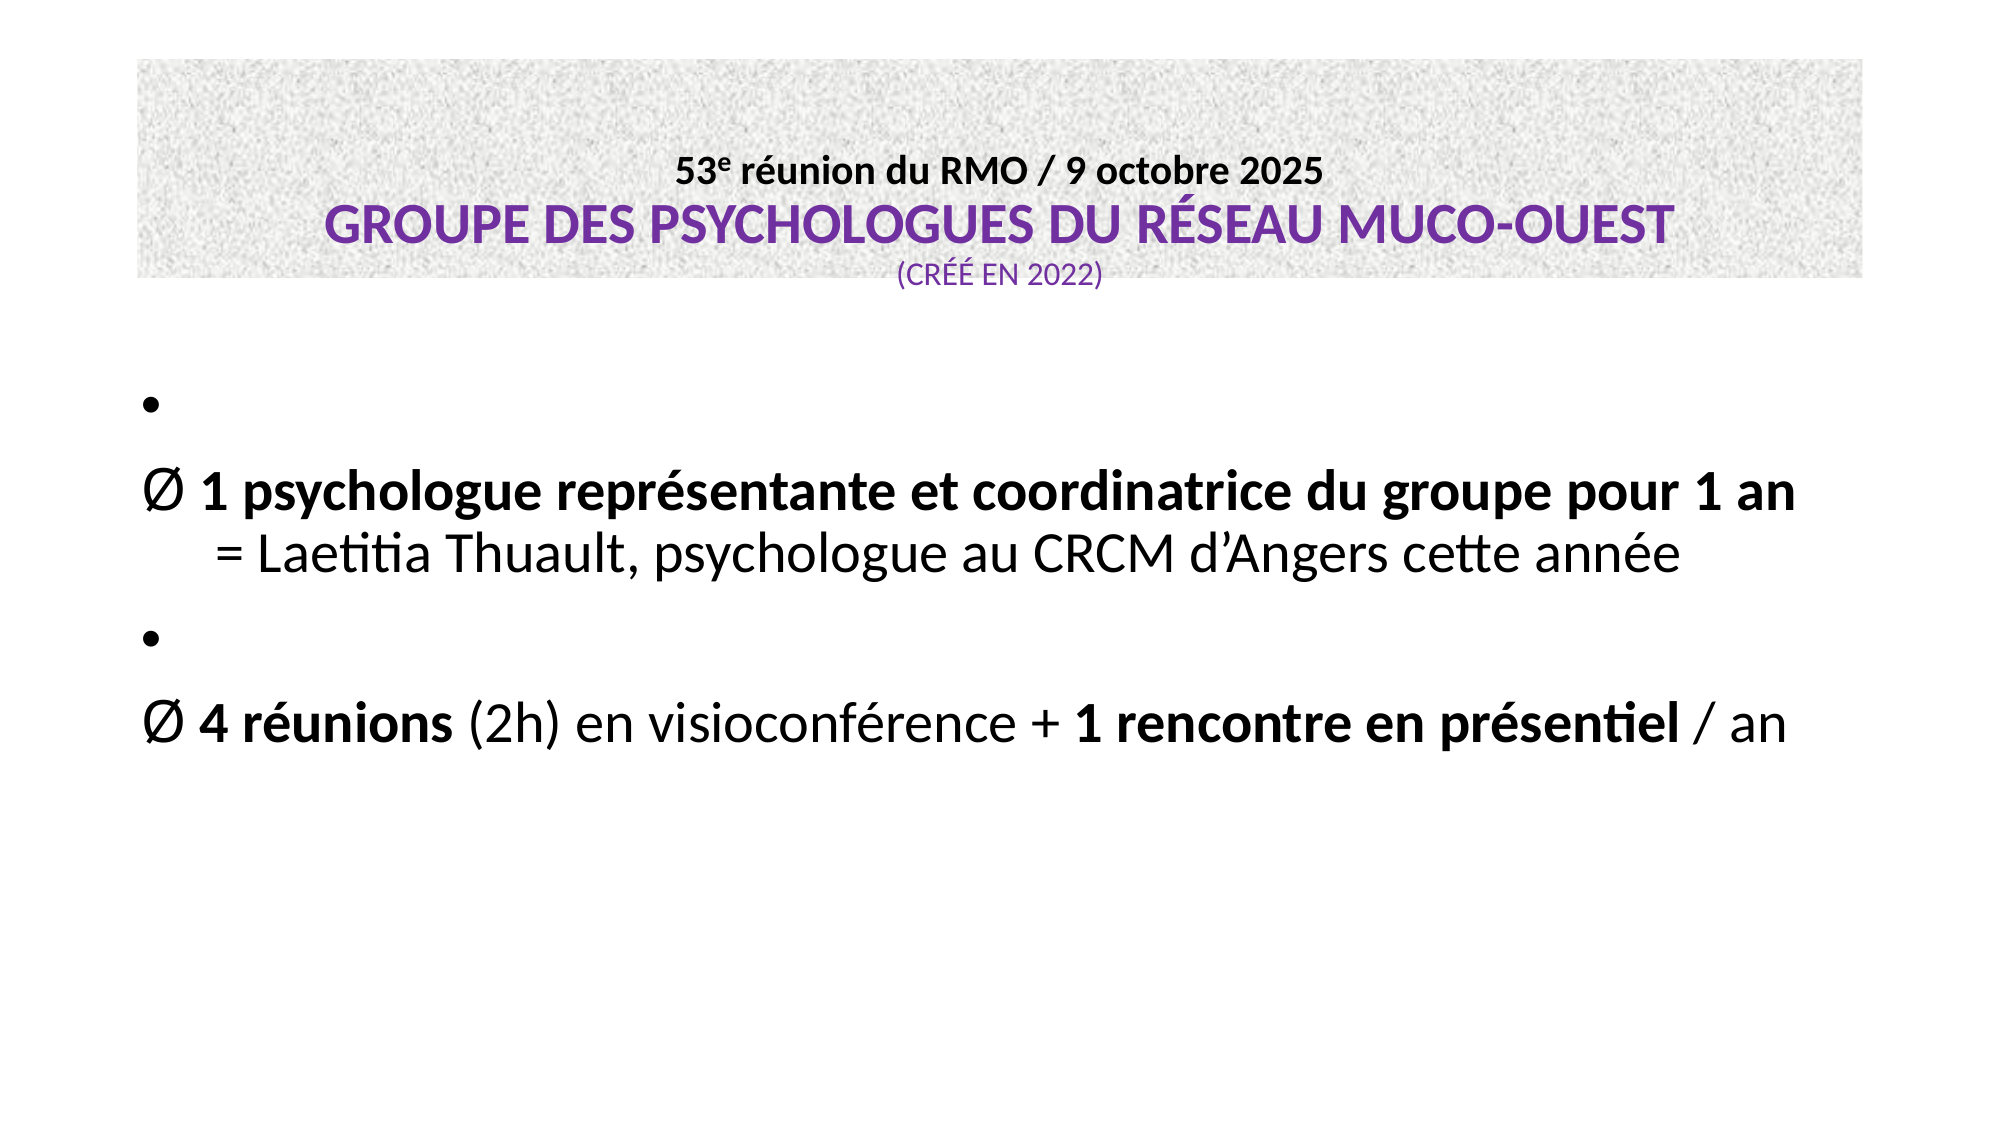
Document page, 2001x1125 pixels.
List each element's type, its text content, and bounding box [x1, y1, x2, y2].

title 53e réunion du RMO / 9 octobre 2025 Groupe des psychologues du Réseau Muco-Ouest (créé en 2022) [137, 59, 1863, 278]
list 1 psychologue représentante et coordinatrice du groupe pour 1 an = Laetitia Thuault, psychologue au CRCM d’Angers cette année 4 réunions (2h) en visioconférence + 1 rencontre en présentiel / an [125, 361, 1851, 1076]
